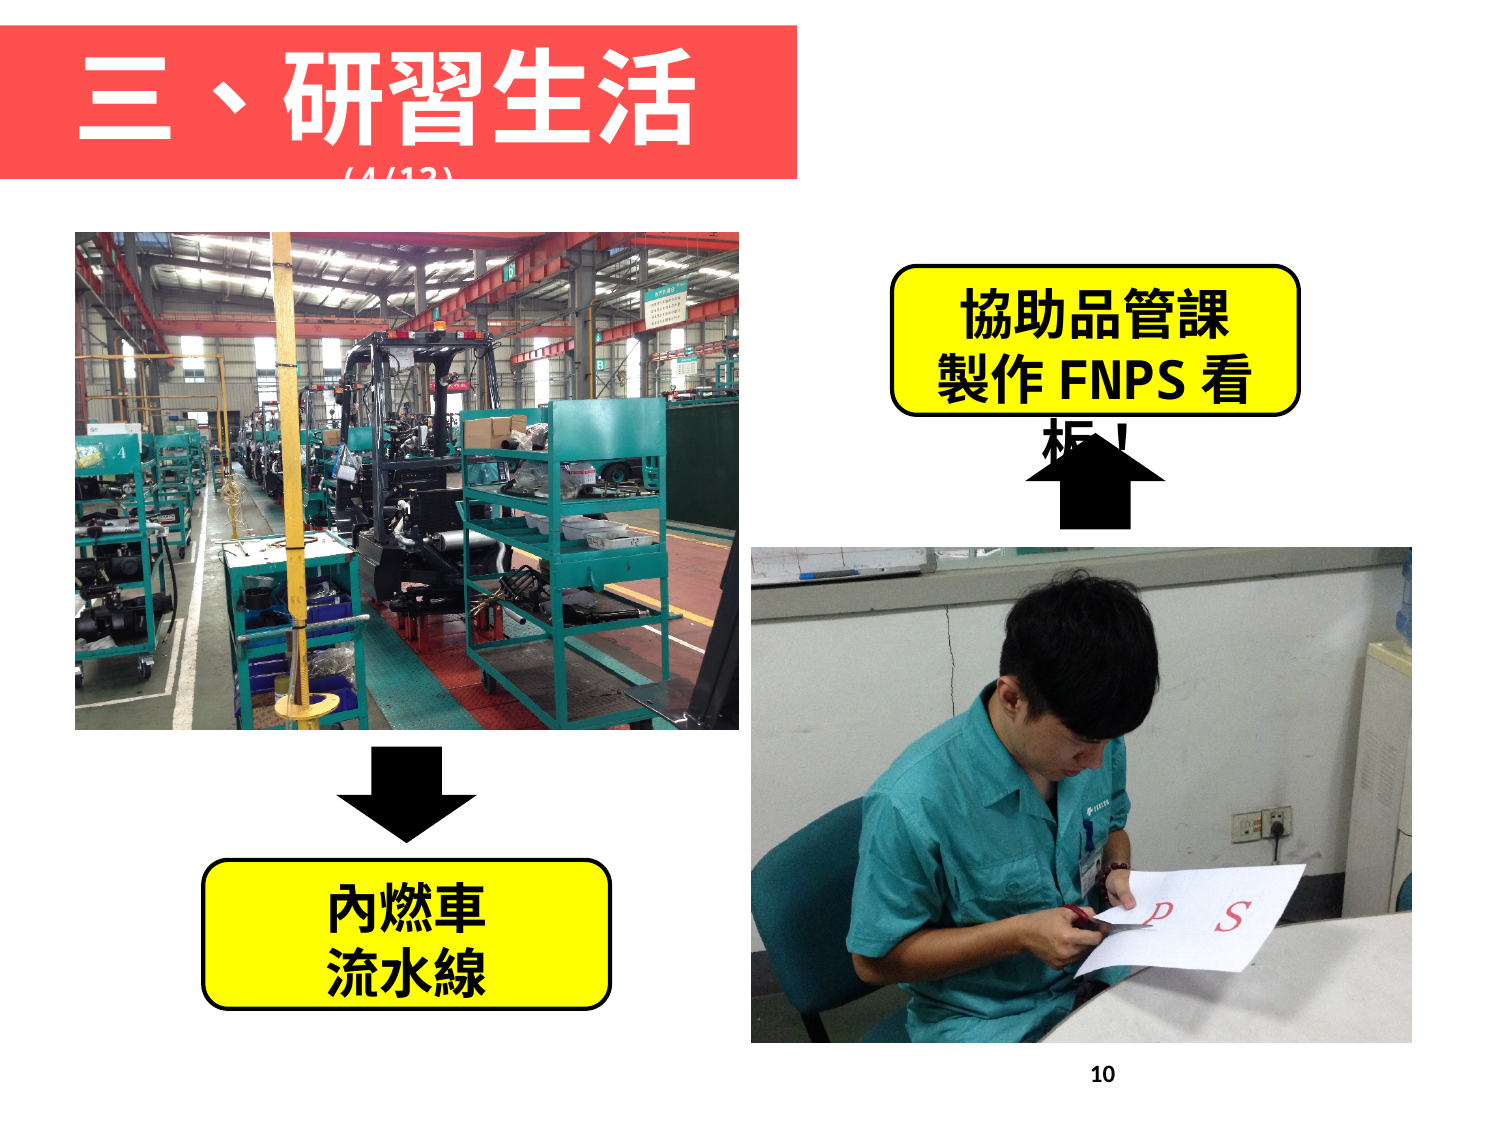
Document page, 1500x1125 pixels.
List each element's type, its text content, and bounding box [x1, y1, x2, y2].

picture [751, 547, 1412, 1044]
text_box 內燃車 流水線 [203, 859, 610, 1009]
text_box 協助品管課 製作FNPS看板！ [892, 265, 1299, 415]
text_box [336, 746, 478, 844]
text_box [1077, 441, 1085, 452]
text_box [1024, 432, 1166, 530]
text_box 三、研習生活(4/12) [0, 25, 798, 179]
text_box 10 [1074, 1042, 1426, 1103]
picture [75, 232, 739, 730]
